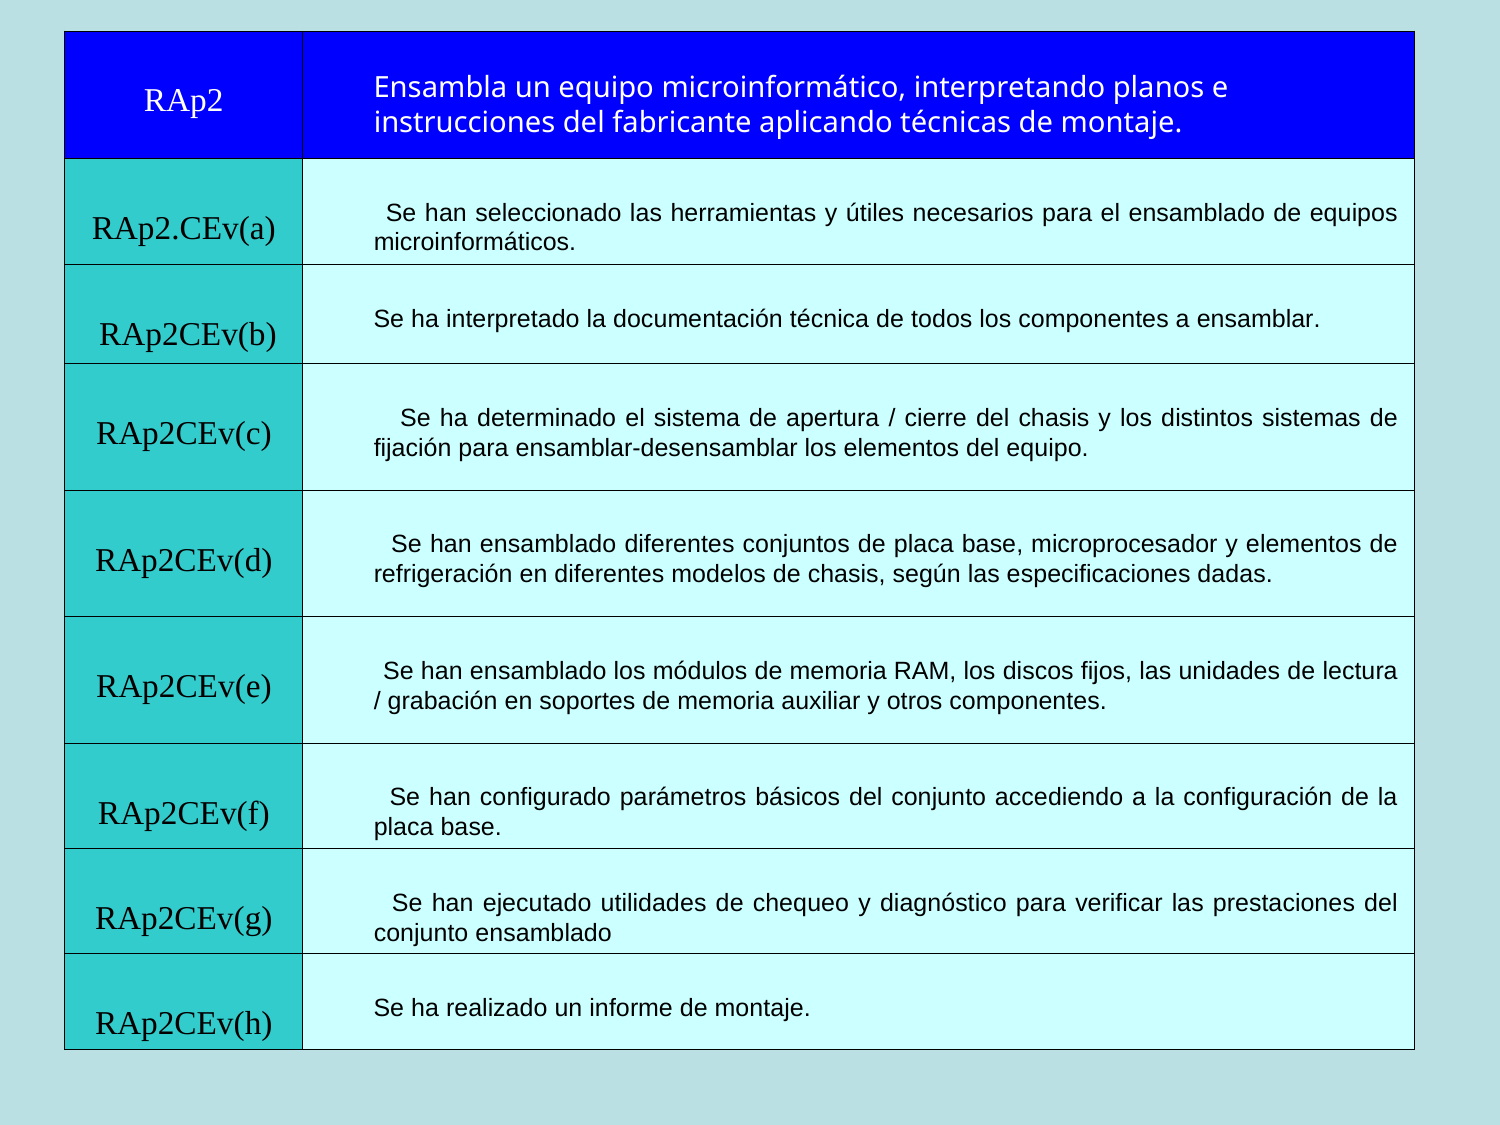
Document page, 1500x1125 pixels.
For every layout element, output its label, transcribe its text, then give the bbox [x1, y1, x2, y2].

table_cell RAp2CEv(e) [65, 617, 302, 743]
table_cell Se ha realizado un informe de montaje. [303, 954, 1414, 1049]
table_cell RAp2CEv(b) [65, 265, 302, 363]
table_cell RAp2.CEv(a) [65, 159, 302, 264]
table_cell Se han ensamblado los módulos de memoria RAM, los discos fijos, las unidades de lectura / grabación en soportes de memoria auxiliar y otros componentes. [303, 617, 1414, 743]
table_cell RAp2CEv(h) [65, 954, 302, 1049]
table_cell RAp2CEv(c) [65, 364, 302, 490]
table_cell RAp2CEv(f) [65, 744, 302, 848]
table_header Ensambla un equipo microinformático, interpretando planos e instrucciones del fabricante aplicando técnicas de montaje. [303, 32, 1414, 158]
table_cell Se ha determinado el sistema de apertura / cierre del chasis y los distintos sistemas de fijación para ensamblar-desensamblar los elementos del equipo. [303, 364, 1414, 490]
table_cell Se han ensamblado diferentes conjuntos de placa base, microprocesador y elementos de refrigeración en diferentes modelos de chasis, según las especificaciones dadas. [303, 491, 1414, 616]
table_cell Se han configurado parámetros básicos del conjunto accediendo a la configuración de la placa base. [303, 744, 1414, 848]
table_header RAp2 [65, 32, 302, 158]
table_cell Se ha interpretado la documentación técnica de todos los componentes a ensamblar. [303, 265, 1414, 363]
table_cell Se han seleccionado las herramientas y útiles necesarios para el ensamblado de equipos microinformáticos. [303, 159, 1414, 264]
table_cell RAp2CEv(d) [65, 491, 302, 616]
table_cell Se han ejecutado utilidades de chequeo y diagnóstico para verificar las prestaciones del conjunto ensamblado [303, 849, 1414, 953]
table_cell RAp2CEv(g) [65, 849, 302, 953]
